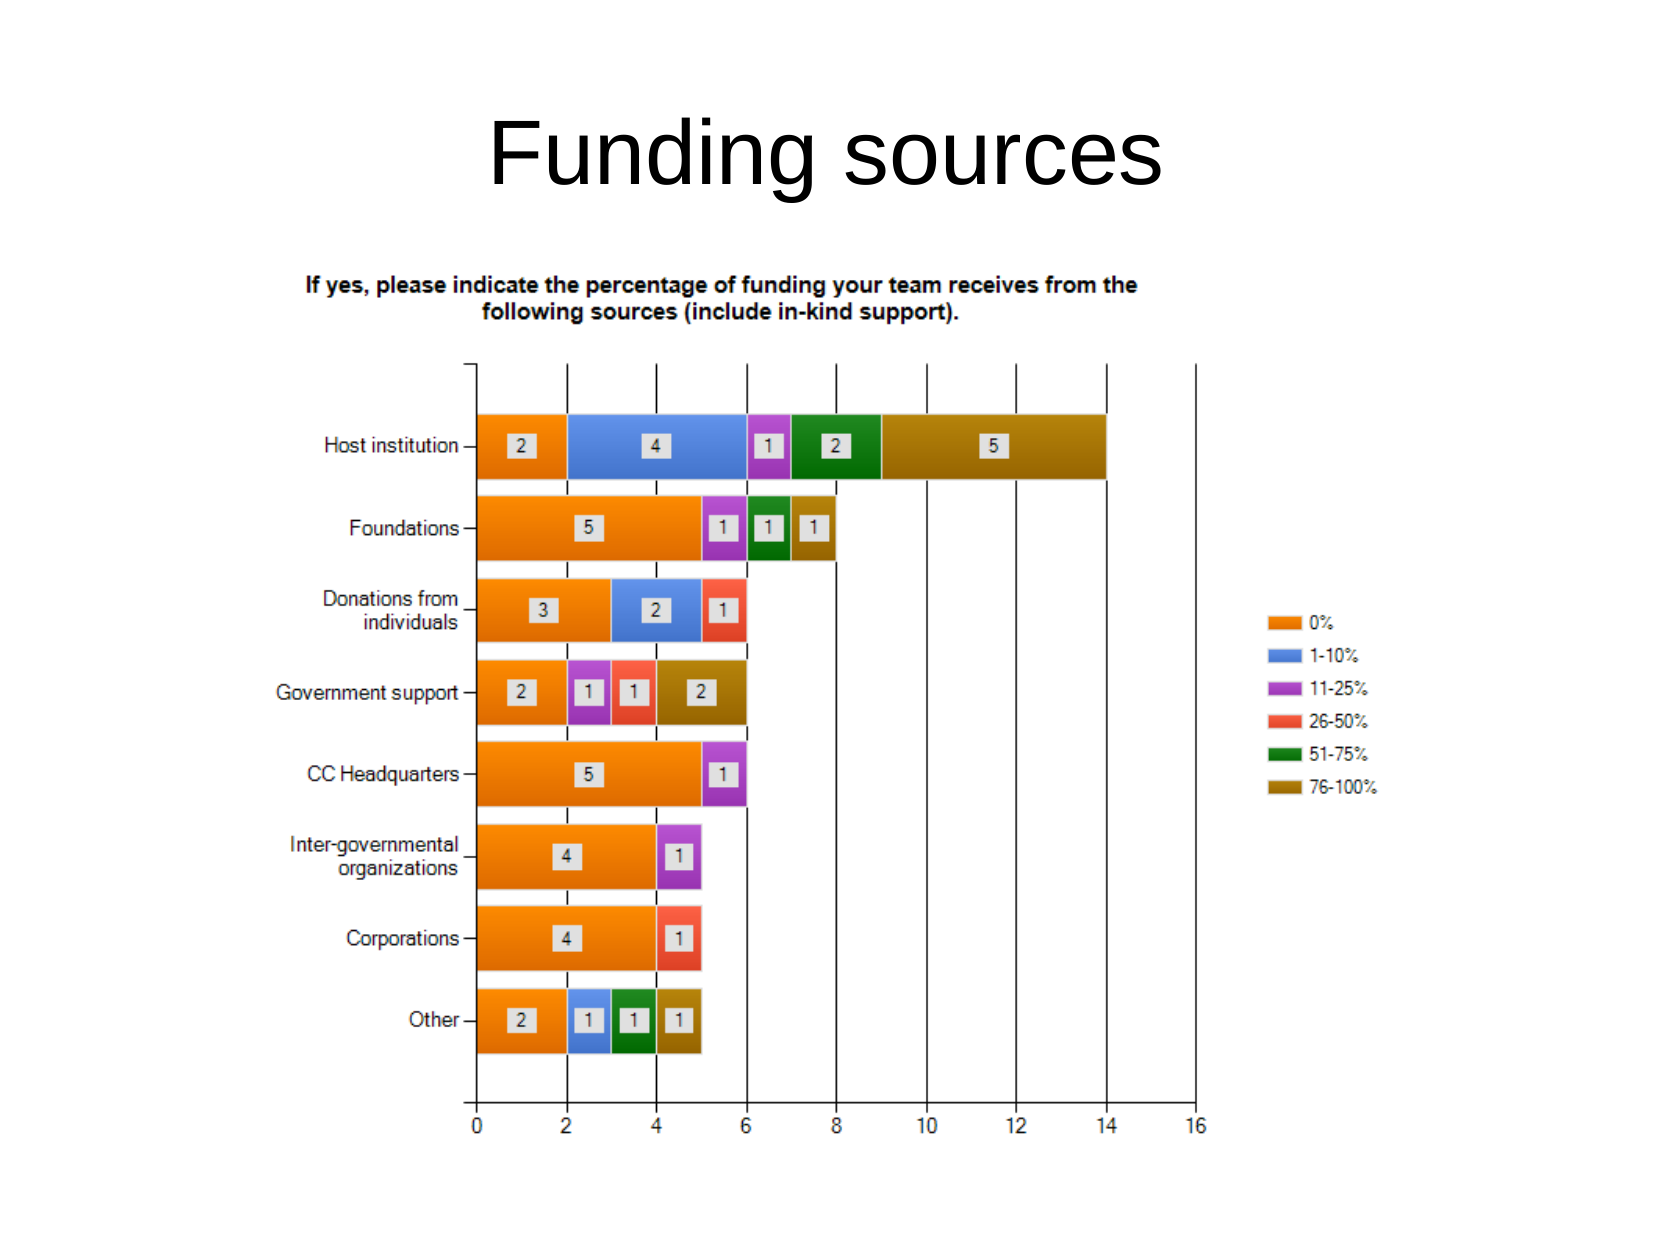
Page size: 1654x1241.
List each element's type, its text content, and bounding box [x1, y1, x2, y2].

title Funding sources [82, 49, 1571, 257]
picture [190, 243, 1441, 1182]
